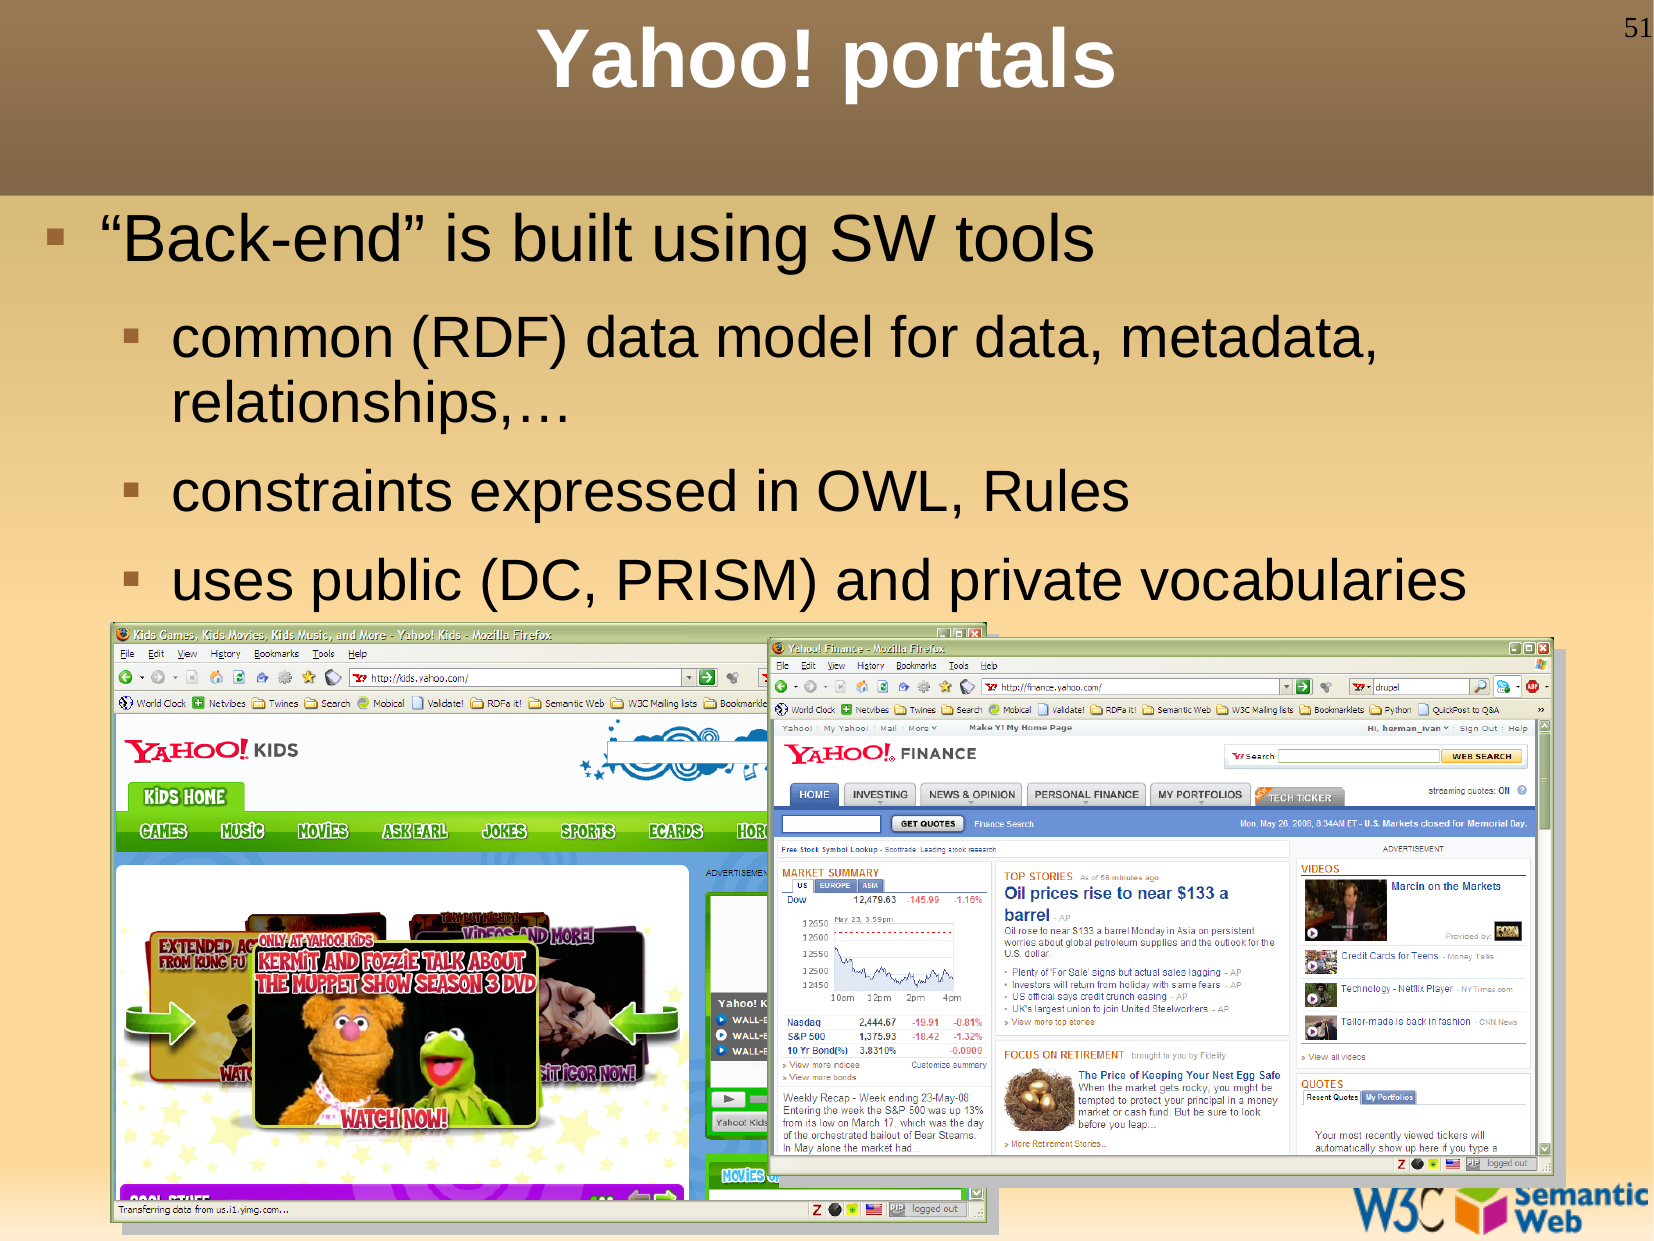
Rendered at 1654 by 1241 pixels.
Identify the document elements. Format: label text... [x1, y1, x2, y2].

picture [0, 119, 1654, 1241]
list “Back-end” is built using SW tools common (RDF) data model for data, metadata, relationships,… constraints expressed in OWL, Rules uses public (DC, PRISM) and private vocabularies [29, 200, 1624, 1187]
title Yahoo! portals [0, 0, 1654, 119]
